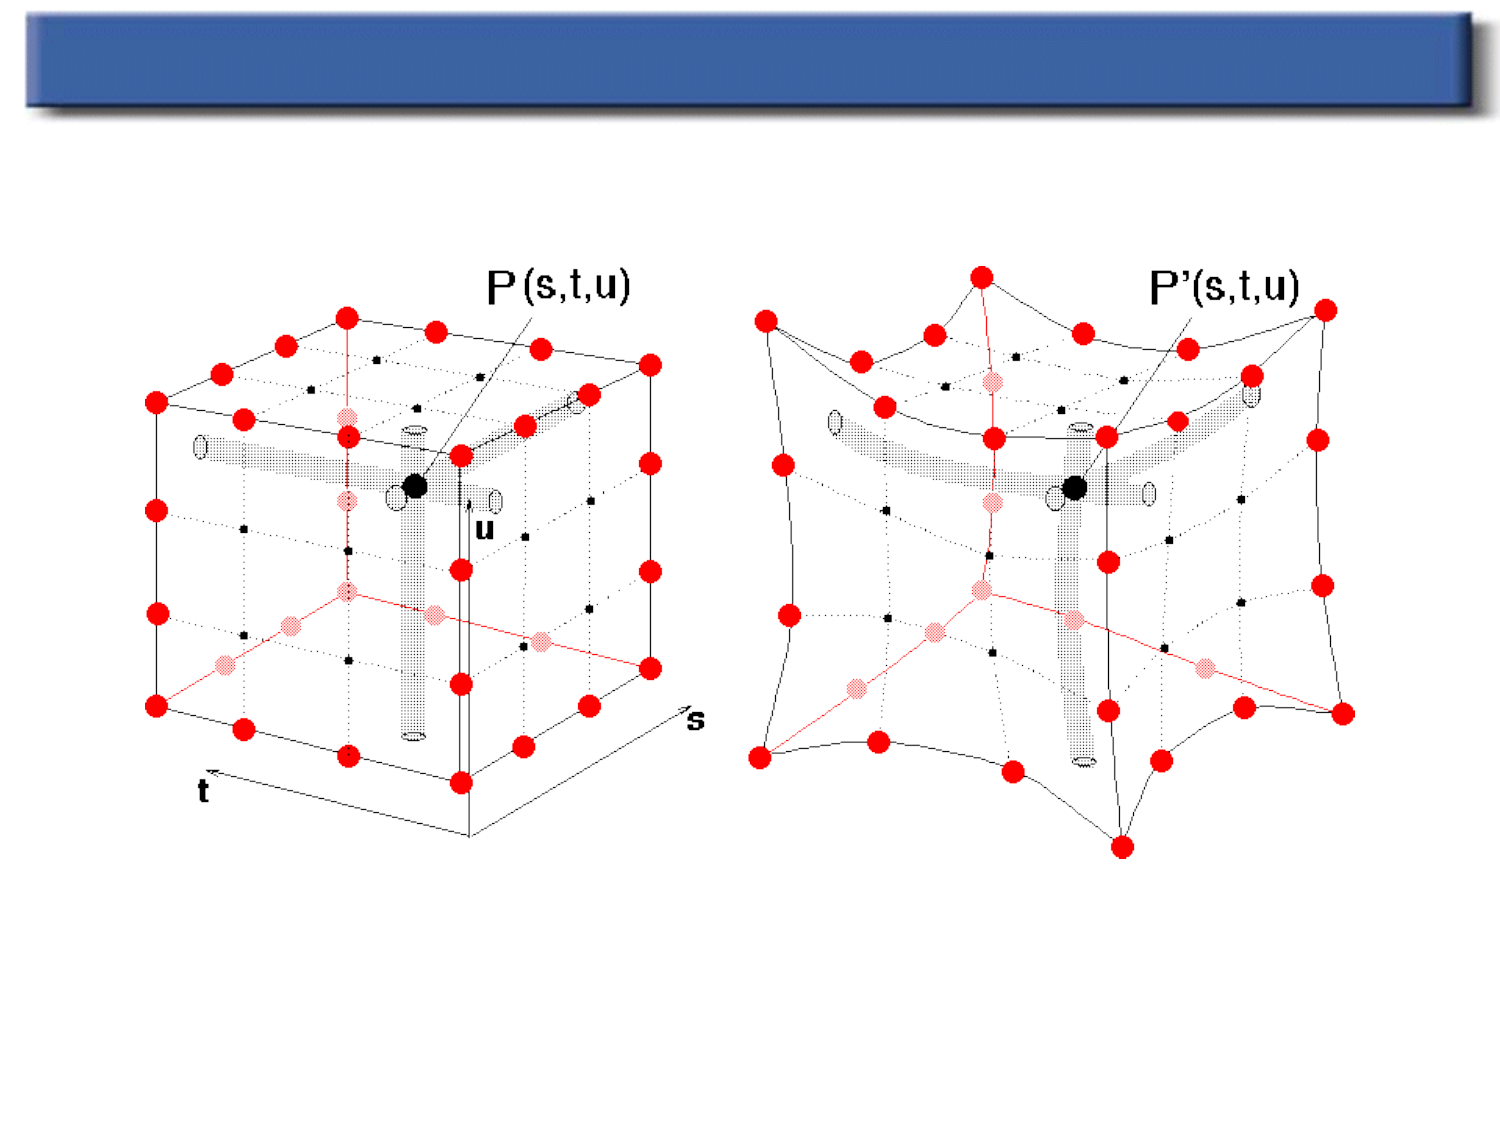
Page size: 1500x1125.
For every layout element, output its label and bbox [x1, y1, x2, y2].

picture [145, 266, 1355, 859]
picture [24, 9, 1500, 125]
